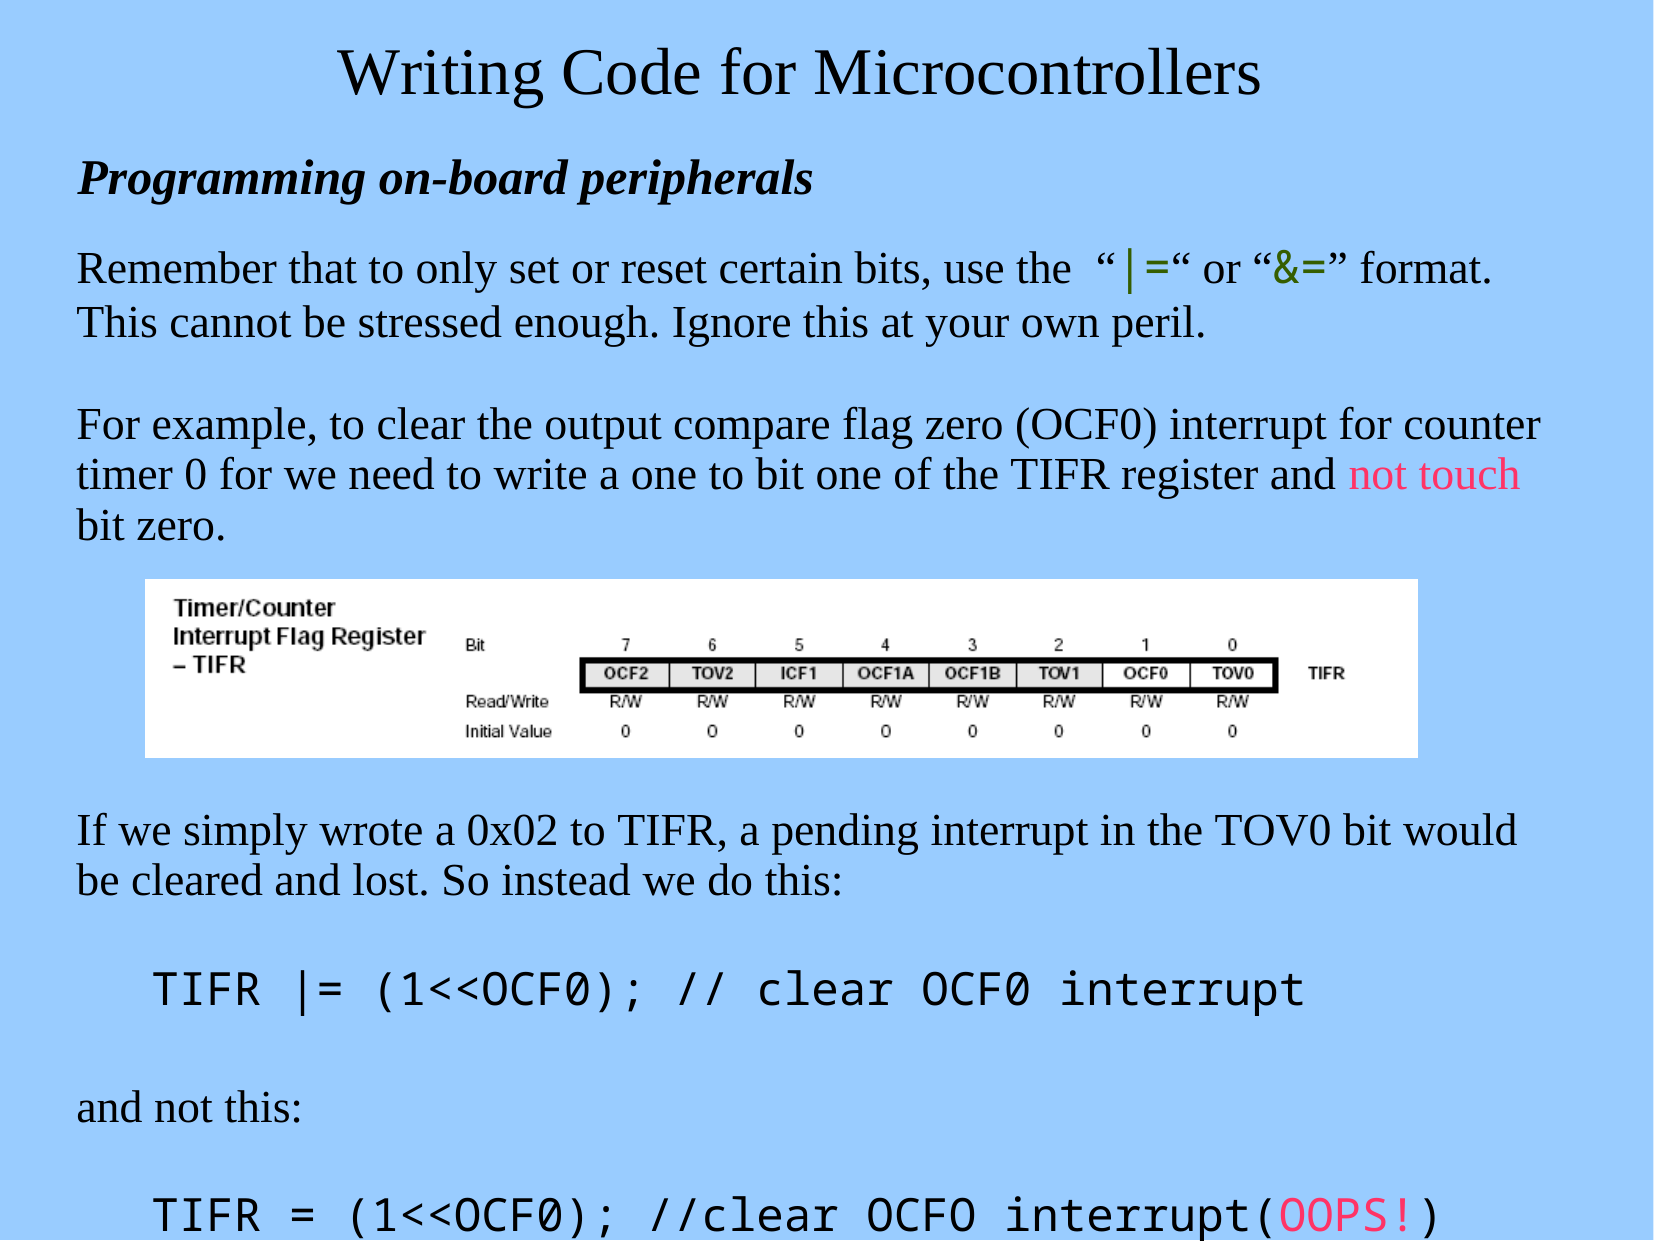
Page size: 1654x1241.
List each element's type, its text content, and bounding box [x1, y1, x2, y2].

text_box Programming on-board peripherals [77, 150, 828, 206]
text_box Writing Code for Microcontrollers [337, 35, 1265, 110]
picture [145, 579, 1418, 758]
text_box Remember that to only set or reset certain bits, use the “|=“ or “&=” format. This cannot be stressed enough. Ignore this at your own peril. For example, to clear the output compare flag zero (OCF0) interrupt for counter timer 0 for we need to write a one to bit one of the TIFR register and not touch bit zero. If we simply wrote a 0x02 to TIFR, a pending interrupt in the TOV0 bit would be cleared and lost. So instead we do this: TIFR |= (1<<OCF0); // clear OCF0 interrupt and not this: TIFR = (1<<OCF0); //clear OCFO interrupt(OOPS!) [76, 234, 1543, 1241]
text_box [75, 225, 1538, 1126]
